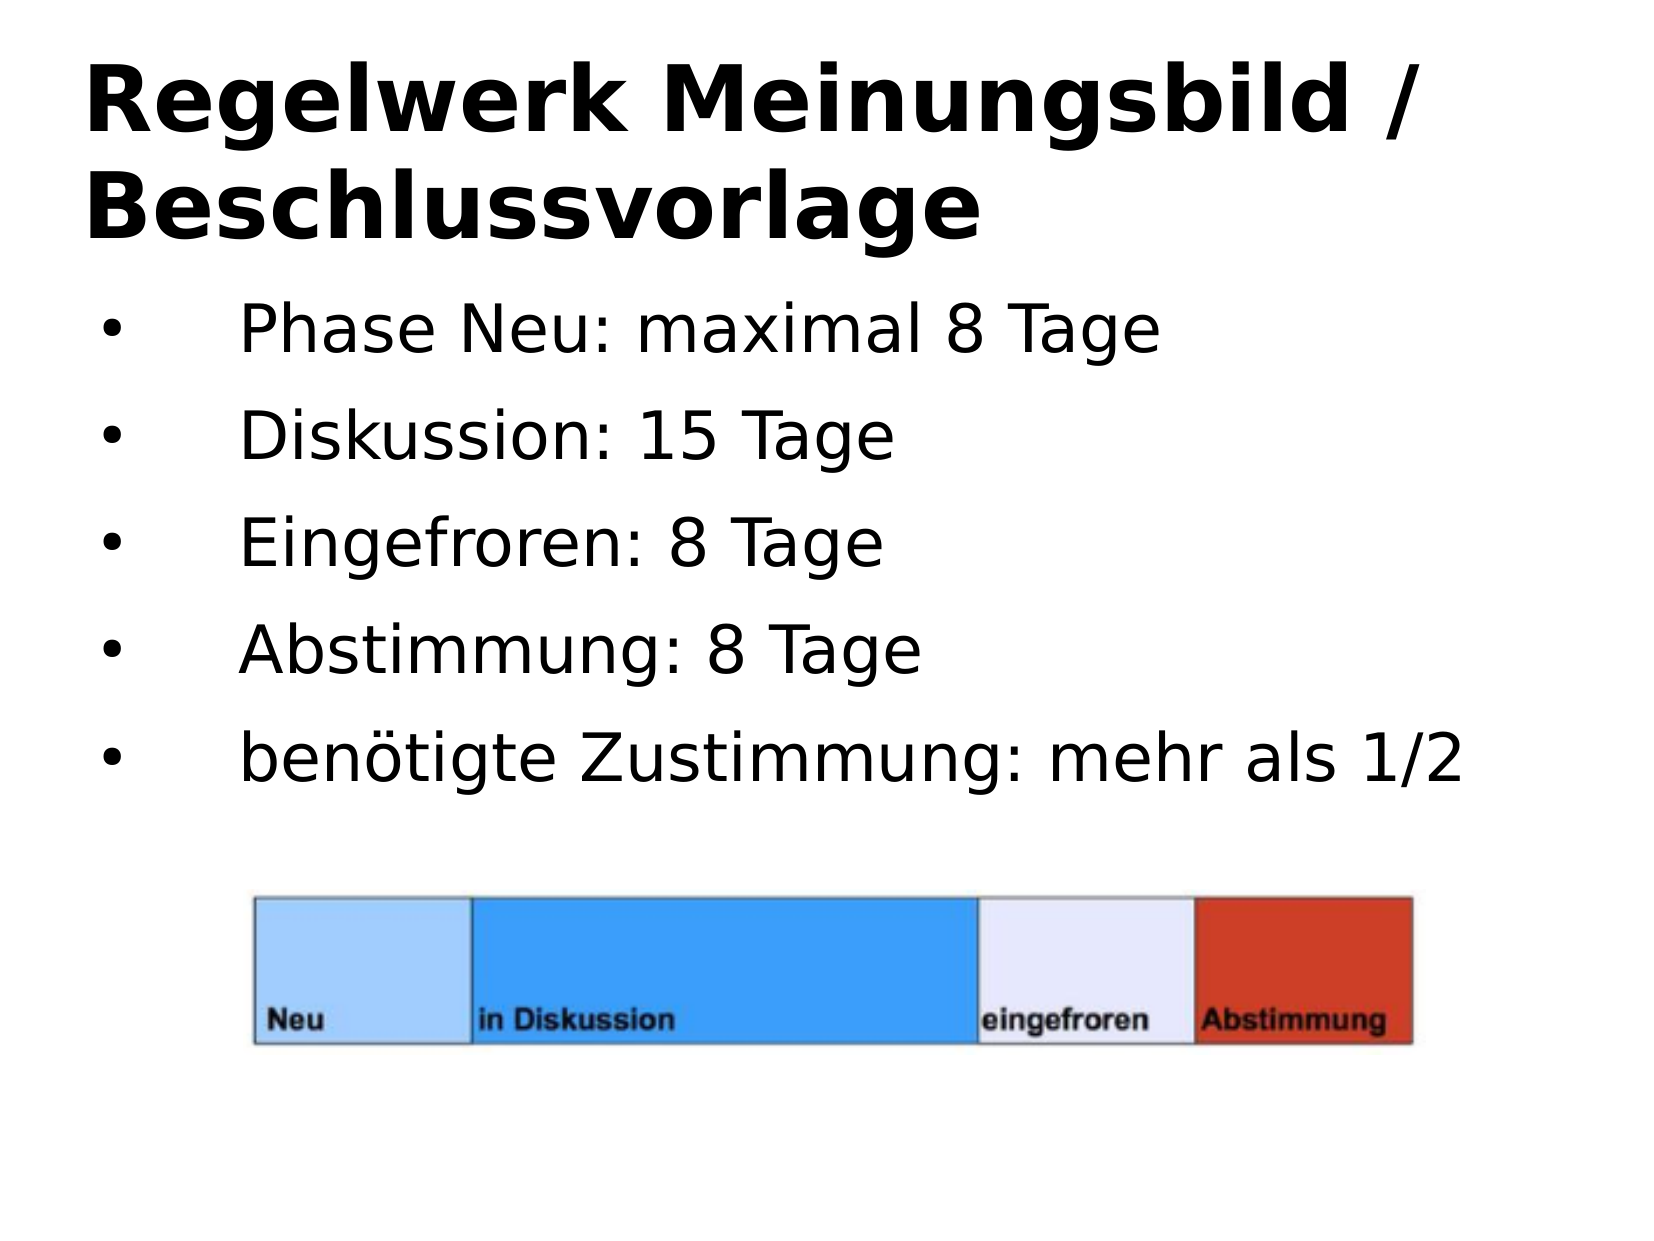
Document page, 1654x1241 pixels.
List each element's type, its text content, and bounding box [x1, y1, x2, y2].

picture [243, 889, 1426, 1055]
title Regelwerk Meinungsbild / Beschlussvorlage [82, 45, 1571, 261]
list Phase Neu: maximal 8 Tage Diskussion: 15 Tage Eingefroren: 8 Tage Abstimmung: 8 Tage benötigte Zustimmung: mehr als 1/2 [82, 290, 1571, 1109]
